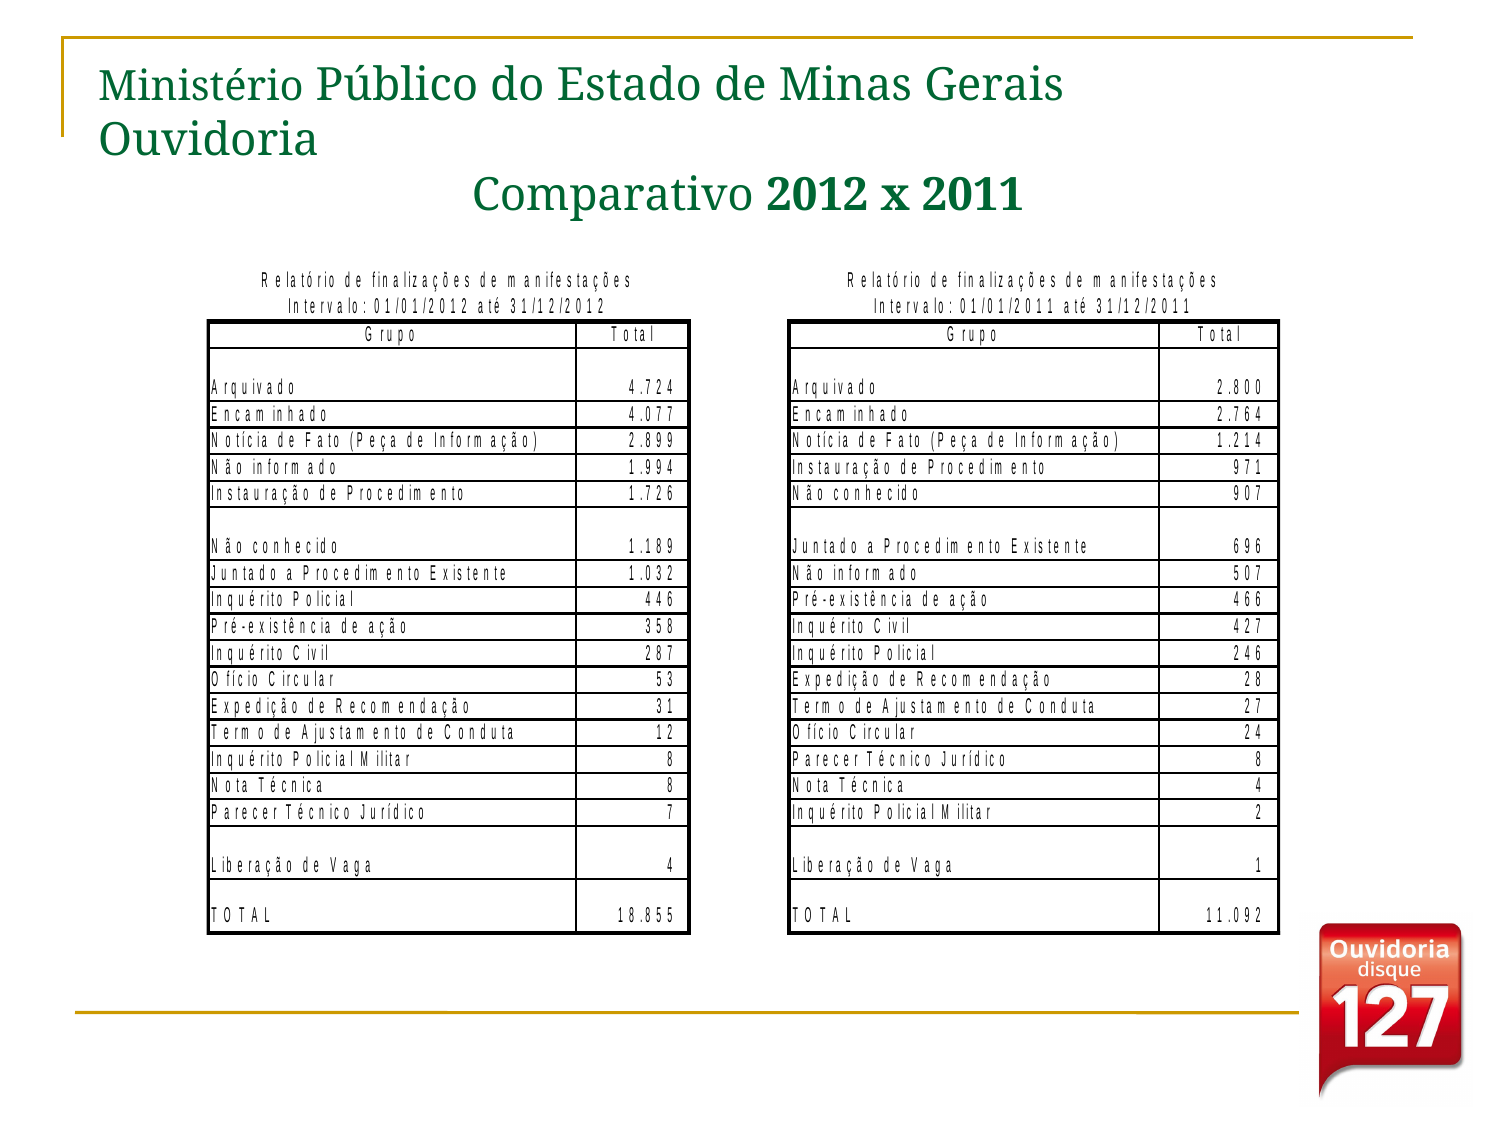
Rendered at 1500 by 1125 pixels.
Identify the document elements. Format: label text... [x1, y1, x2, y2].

chart [206, 282, 1281, 935]
chart [1299, 912, 1473, 1107]
text_box Ministério Público do Estado de Minas Gerais Ouvidoria Comparativo 2012 x 2011 [83, 47, 1413, 282]
